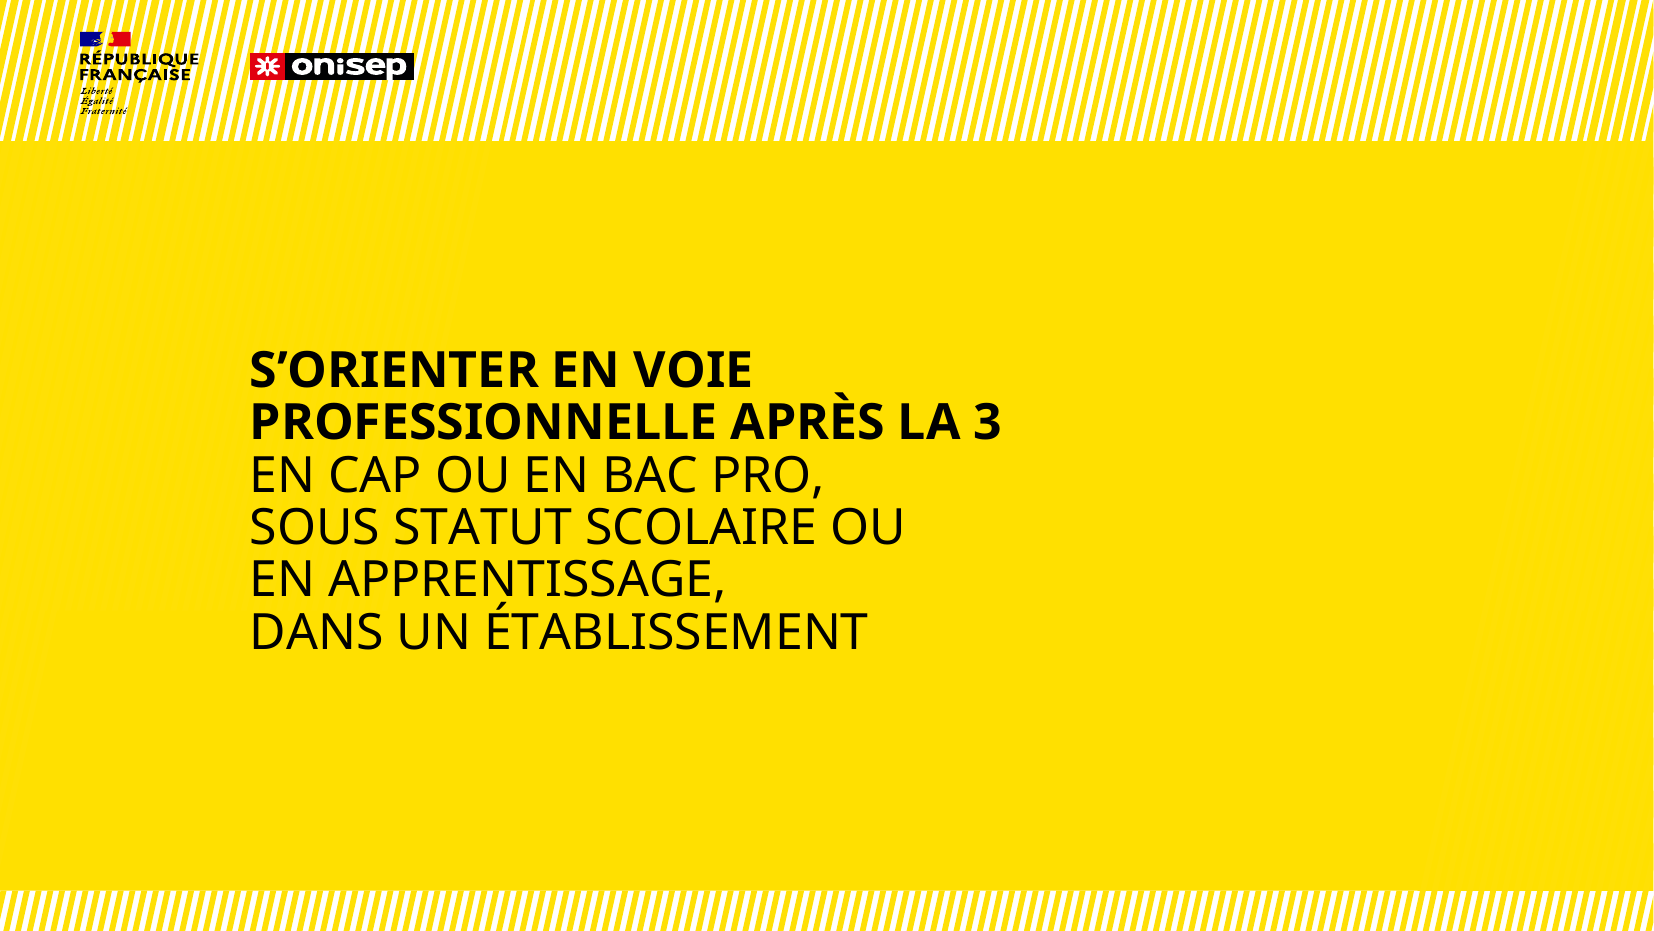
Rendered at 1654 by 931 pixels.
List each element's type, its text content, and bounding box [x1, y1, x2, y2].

text_box [0, 0, 31, 138]
text_box [1645, 893, 1654, 931]
text_box [0, 0, 8, 32]
text_box EN APPRENTISSAGE, [249, 543, 815, 595]
text_box S’ORIENTER EN VOIE [249, 333, 770, 386]
text_box EN CAP OU EN BAC PRO, [249, 438, 947, 490]
text_box SOUS STATUT SCOLAIRE OU [249, 490, 1063, 559]
text_box PROFESSIONNELLE APRÈS LA 3 [249, 386, 1013, 450]
text_box [0, 0, 1654, 931]
text_box DANS UN ÉTABLISSEMENT [249, 595, 1011, 663]
text_box [0, 0, 19, 85]
